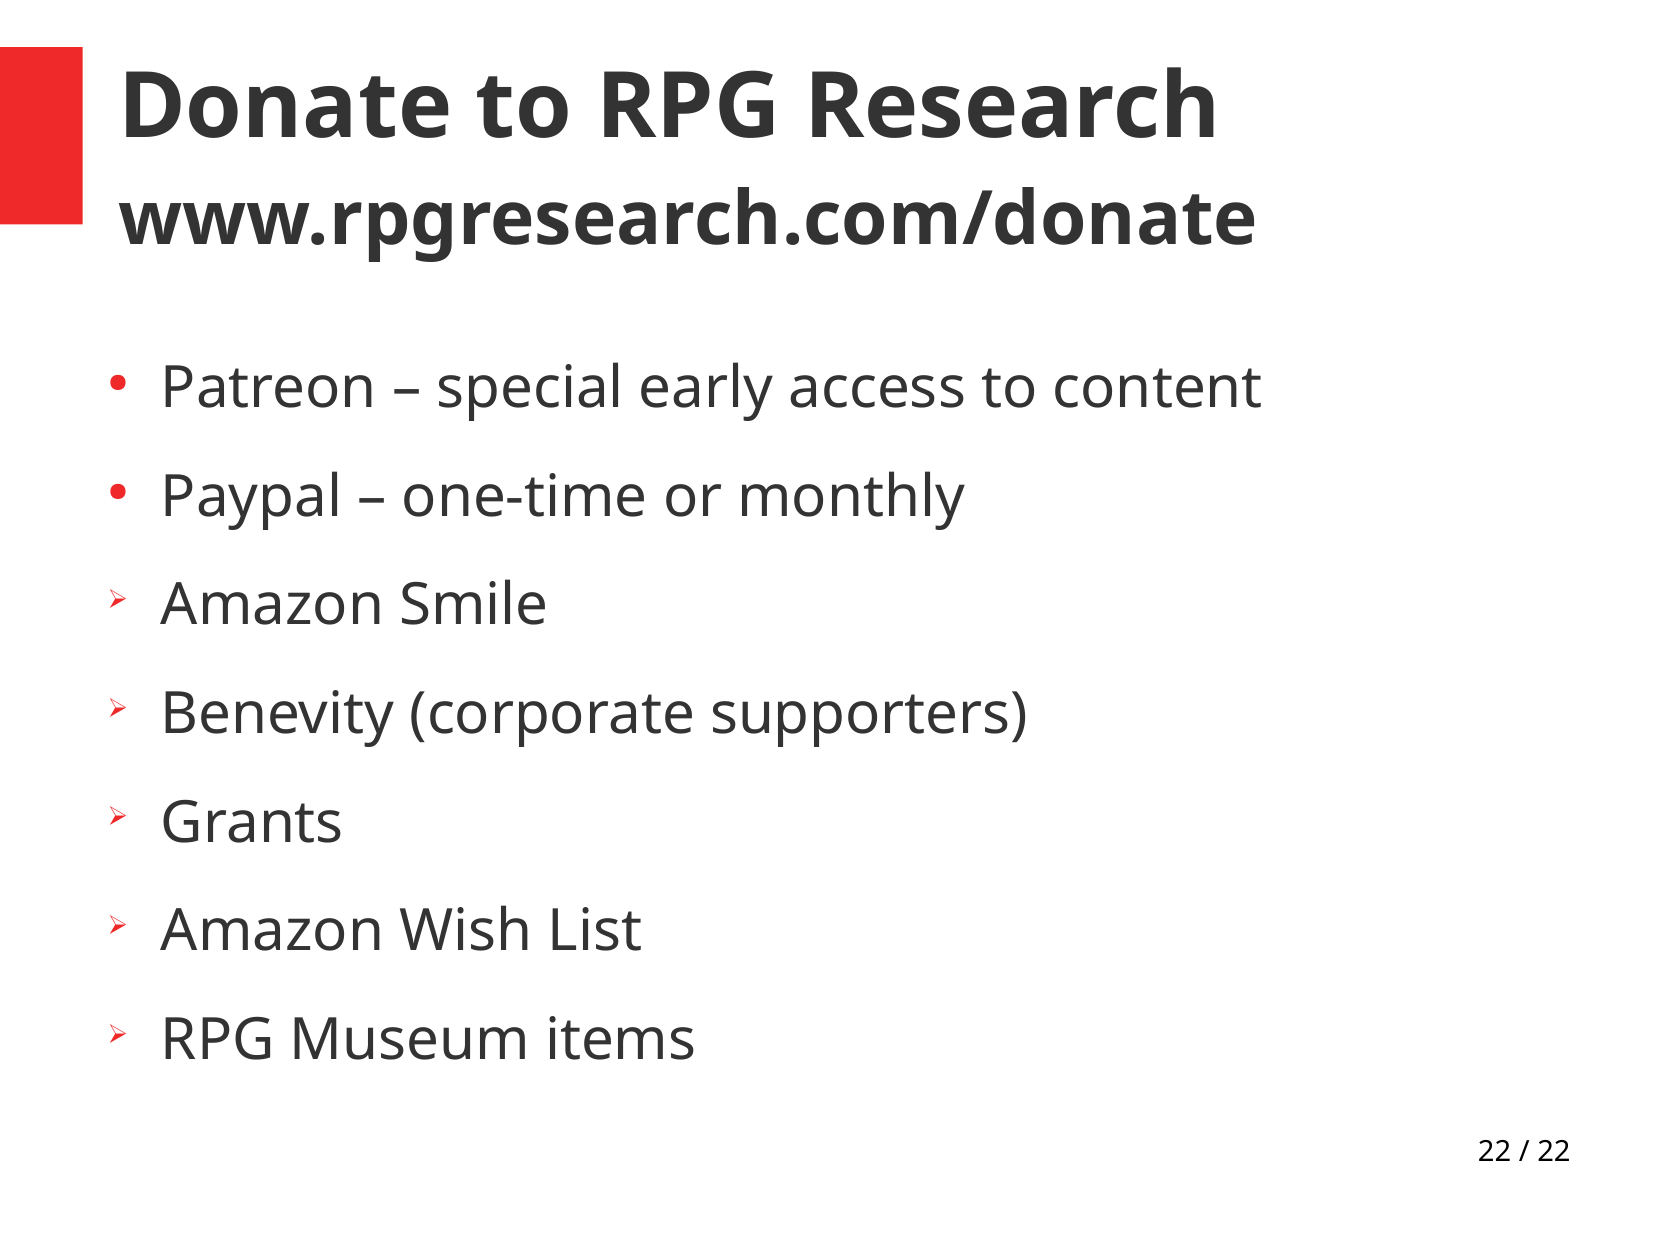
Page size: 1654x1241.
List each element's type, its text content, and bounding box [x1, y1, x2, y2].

list Patreon – special early access to content Paypal – one-time or monthly Amazon Smile Benevity (corporate supporters) Grants Amazon Wish List RPG Museum items [90, 345, 1508, 1065]
title Donate to RPG Research www.rpgresearch.com/donate [118, 39, 1571, 267]
